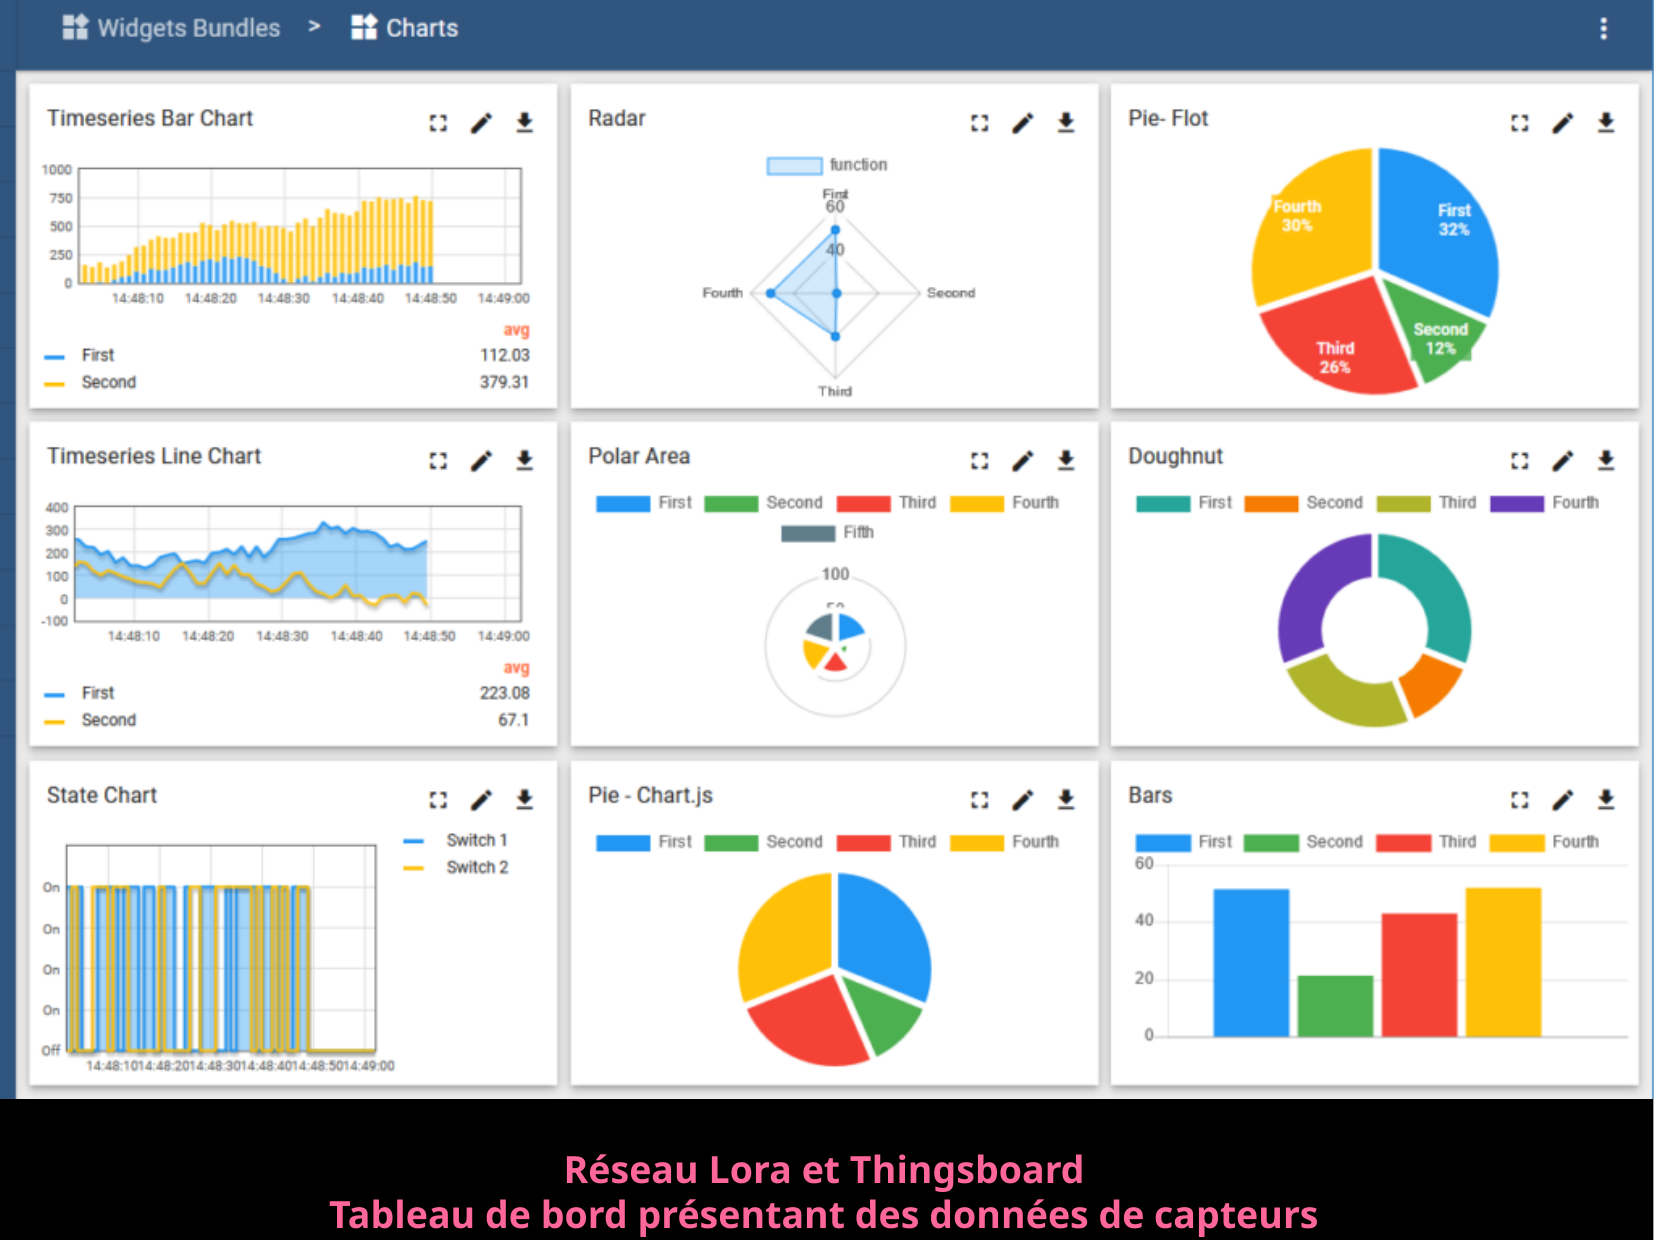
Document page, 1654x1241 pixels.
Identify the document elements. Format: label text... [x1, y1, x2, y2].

text_box Réseau Lora et Thingsboard Tableau de bord présentant des données de capteurs [222, 1138, 1428, 1241]
picture [0, 0, 1654, 1099]
